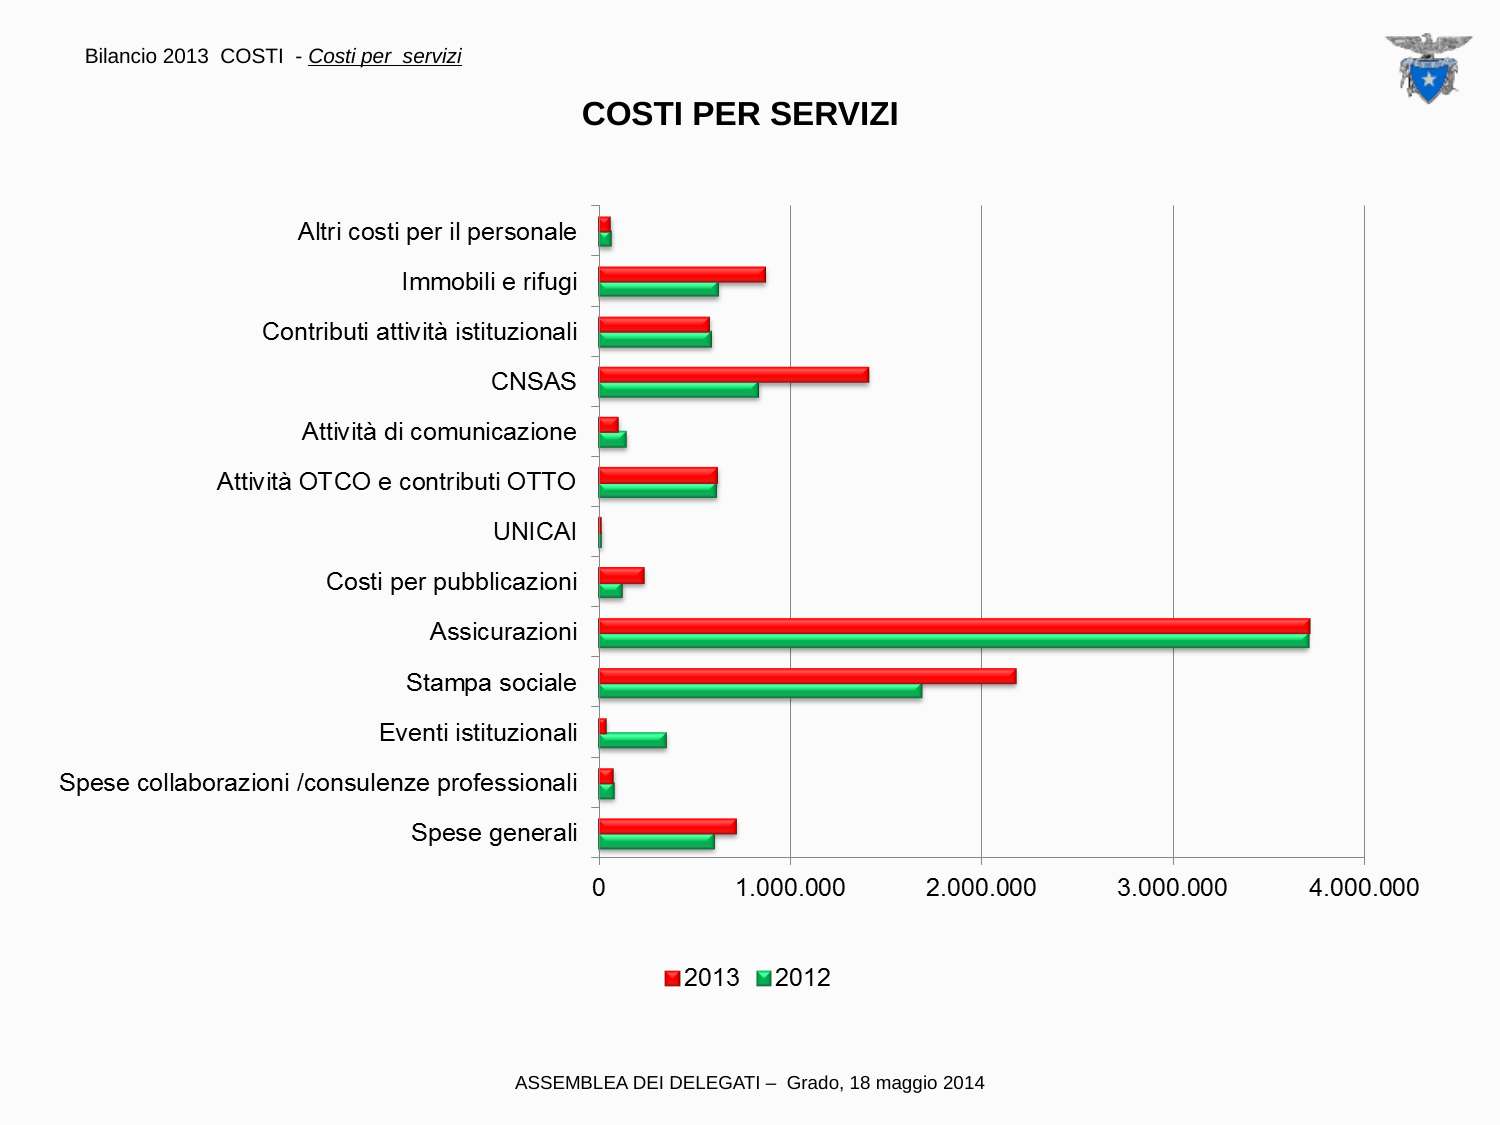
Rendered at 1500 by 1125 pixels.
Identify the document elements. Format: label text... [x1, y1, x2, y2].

picture [1382, 29, 1477, 112]
text_box COSTI PER SERVIZI [378, 86, 1112, 137]
picture [47, 187, 1440, 1019]
chart [48, 188, 1442, 1020]
text_box ASSEMBLEA DEI DELEGATI – Grado, 18 maggio 2014 [262, 1062, 1238, 1101]
text_box Bilancio 2013 COSTI - Costi per servizi [70, 35, 633, 76]
